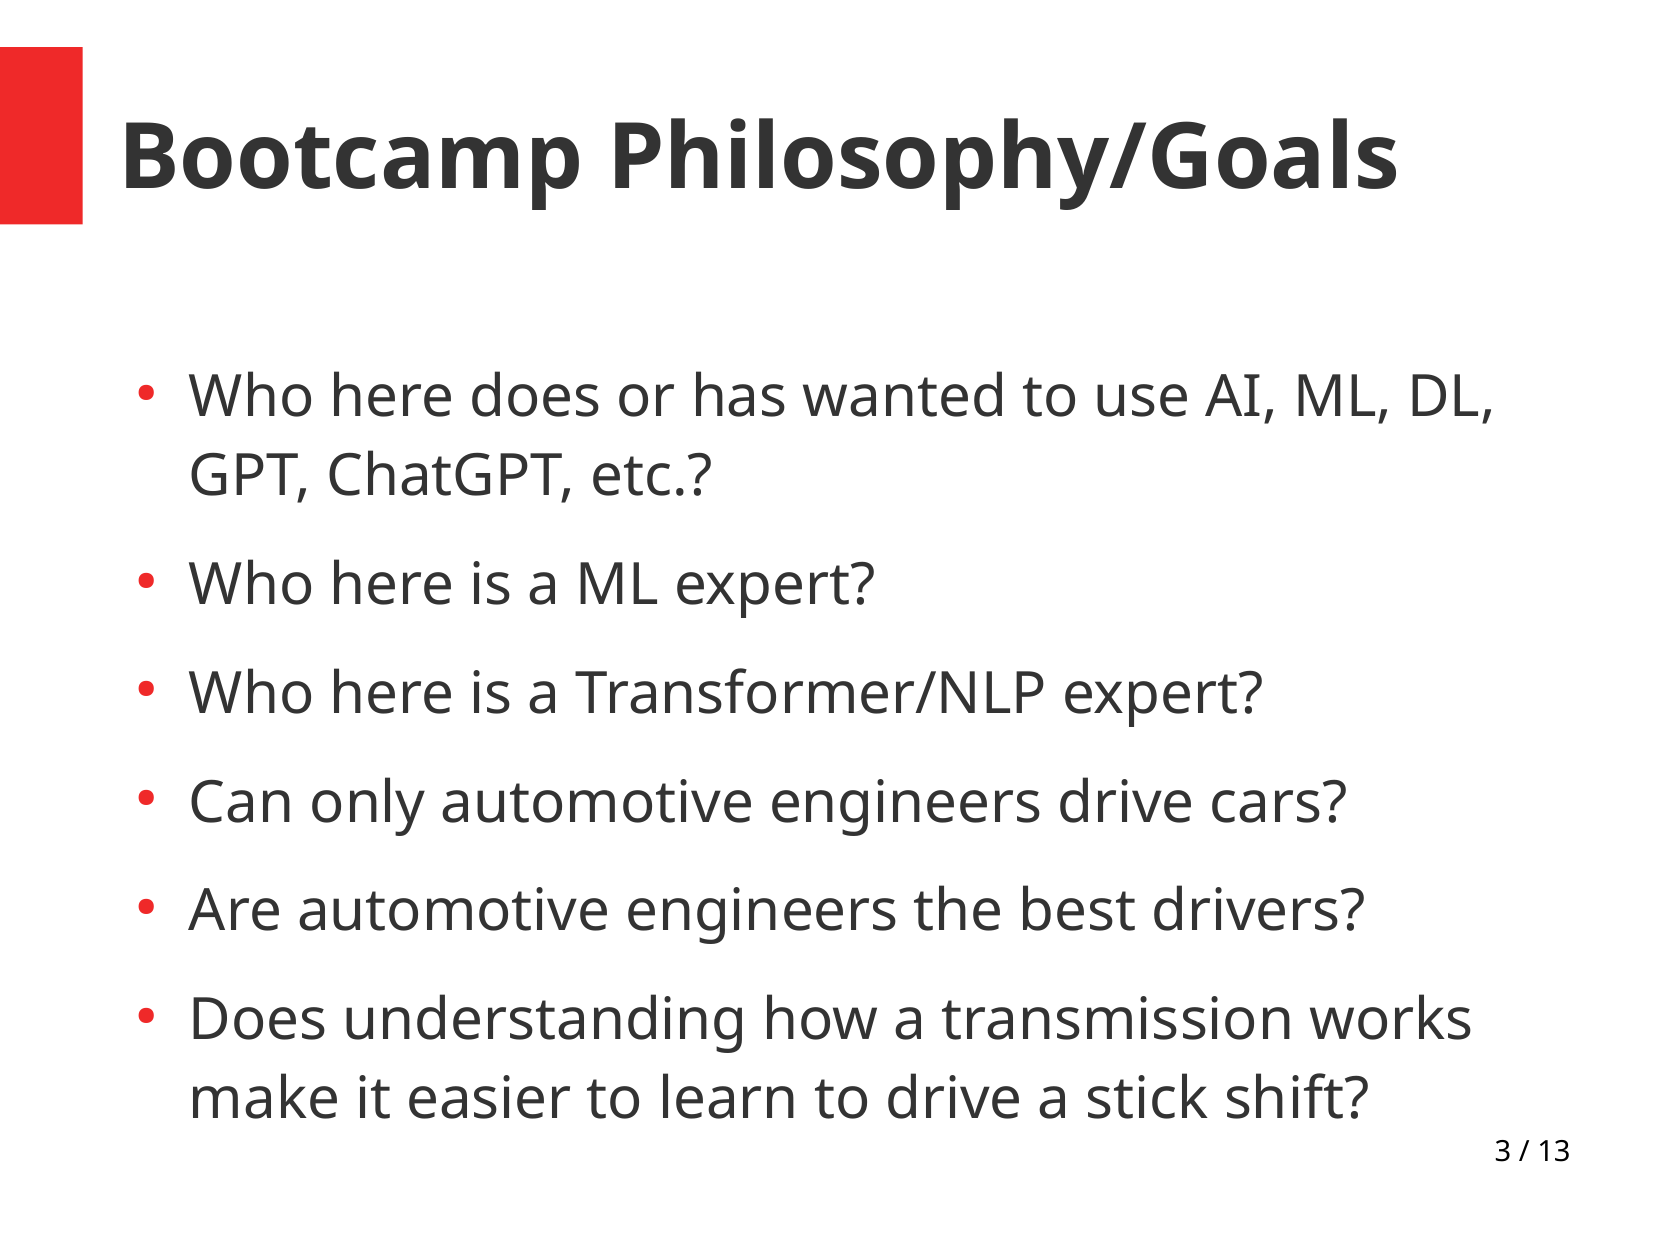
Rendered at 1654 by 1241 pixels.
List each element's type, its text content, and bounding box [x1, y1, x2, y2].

title Bootcamp Philosophy/Goals [118, 49, 1571, 257]
list Who here does or has wanted to use AI, ML, DL, GPT, ChatGPT, etc.? Who here is a ML expert? Who here is a Transformer/NLP expert? Can only automotive engineers drive cars? Are automotive engineers the best drivers? Does understanding how a transmission works make it easier to learn to drive a stick shift? [118, 354, 1536, 1074]
